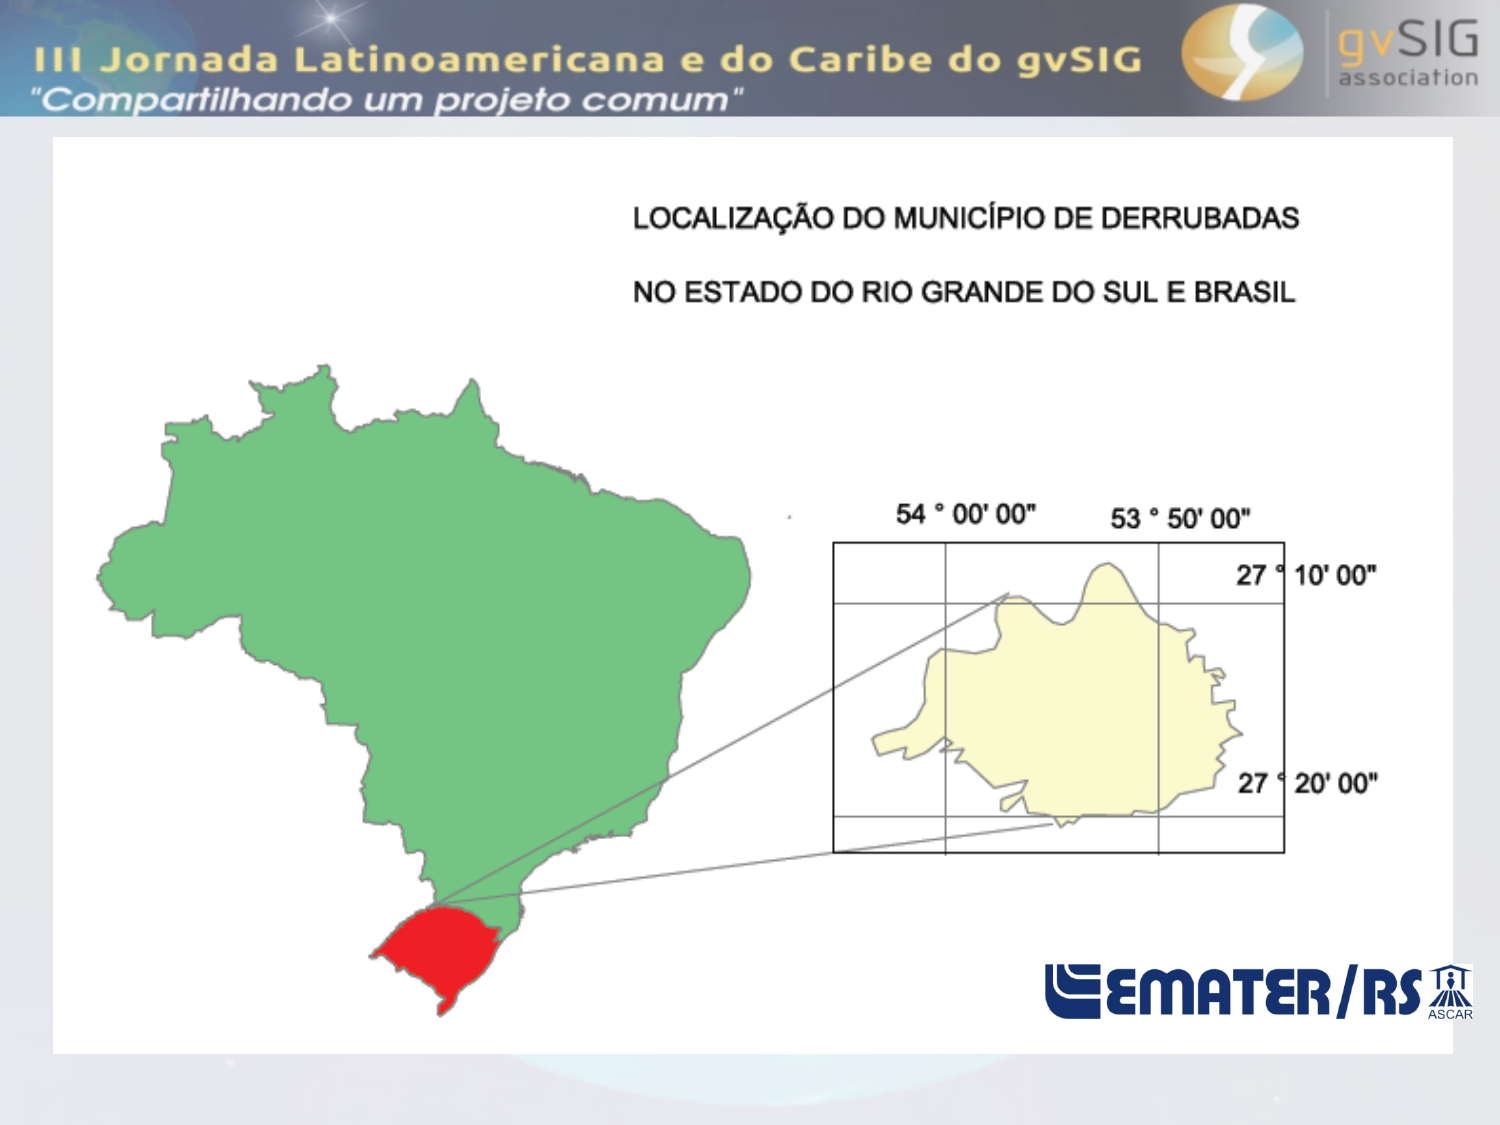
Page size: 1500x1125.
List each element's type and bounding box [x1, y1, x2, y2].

picture [0, 0, 1500, 1125]
text_box [53, 137, 1453, 1054]
